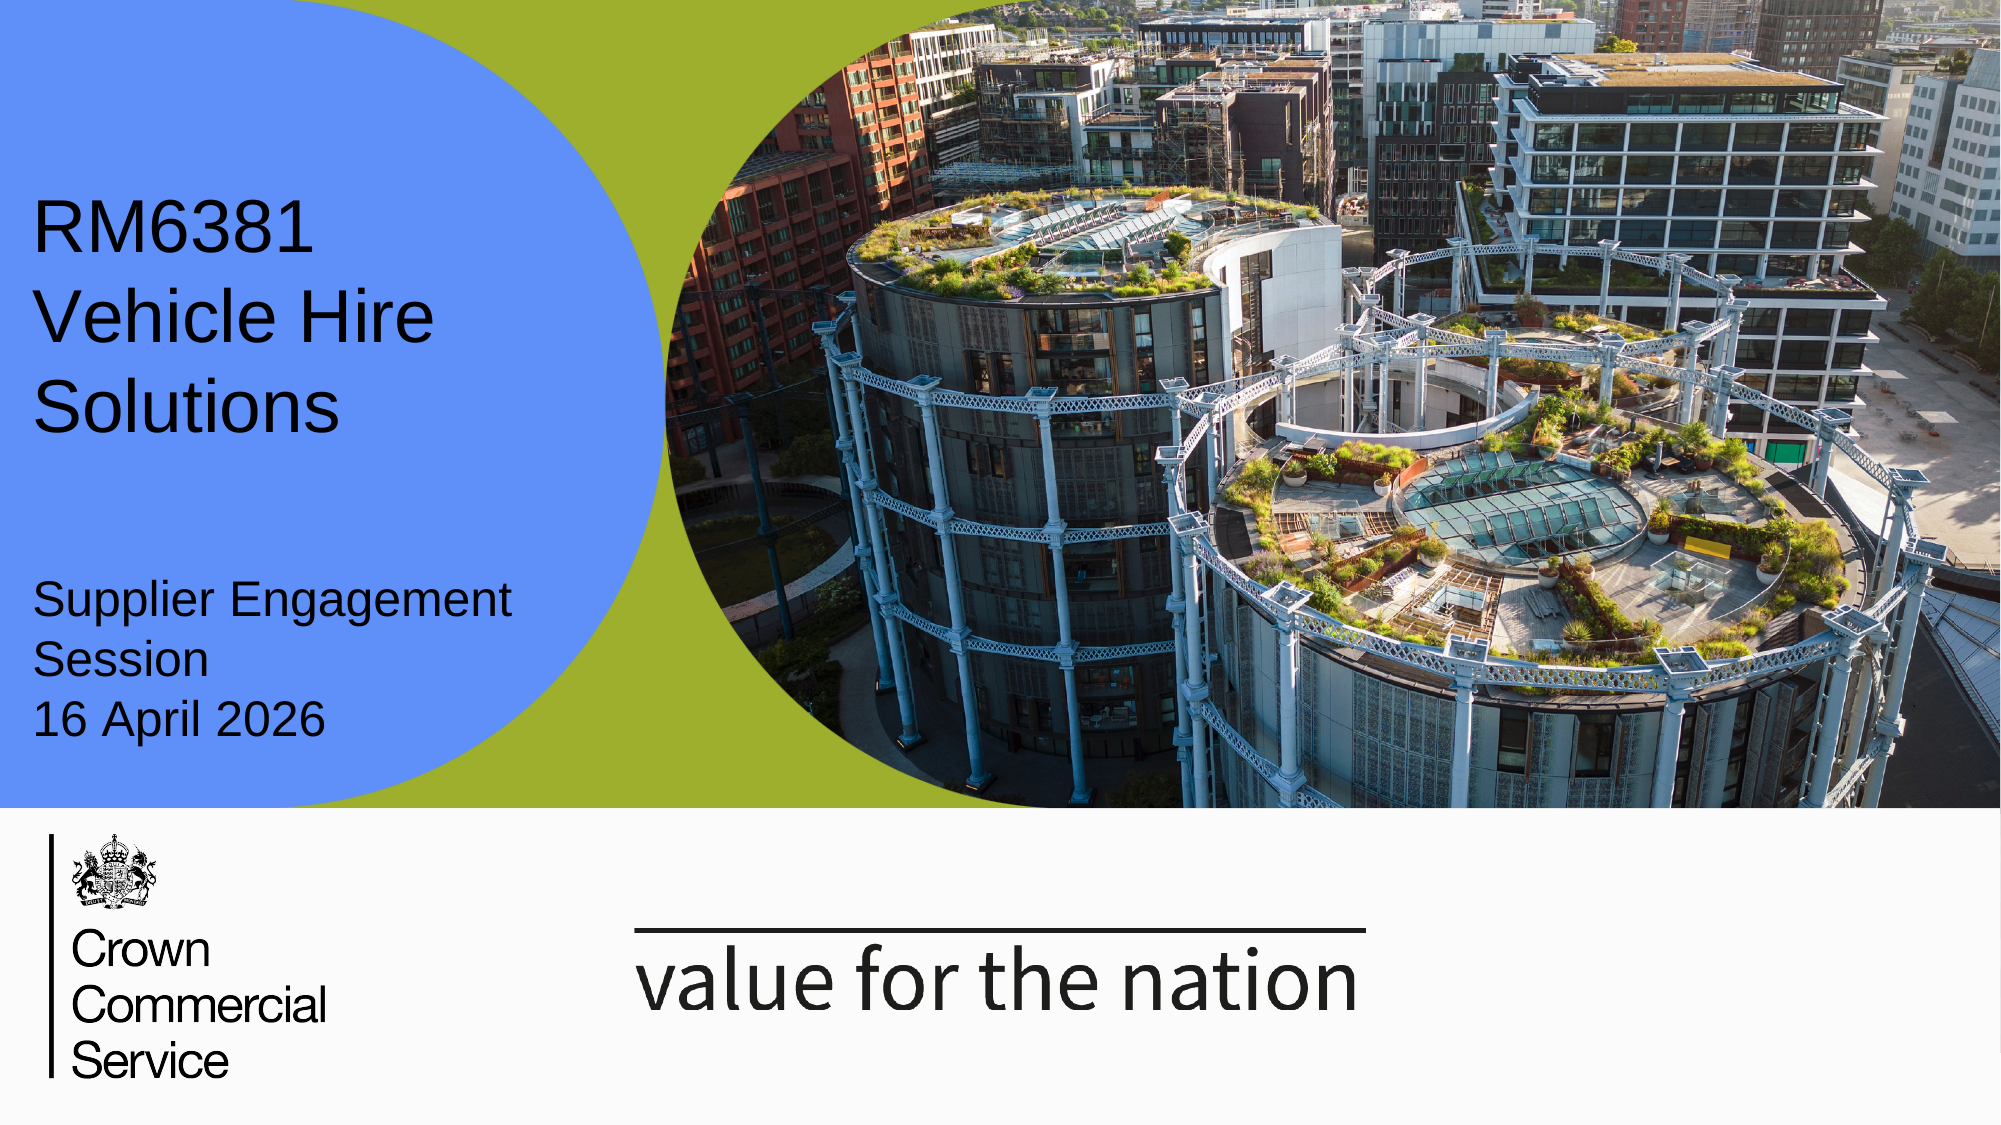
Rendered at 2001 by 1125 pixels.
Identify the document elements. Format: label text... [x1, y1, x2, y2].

title RM6381 Vehicle Hire Solutions [32, 177, 823, 520]
title Supplier Engagement Session 16 April 2026 [32, 566, 618, 767]
